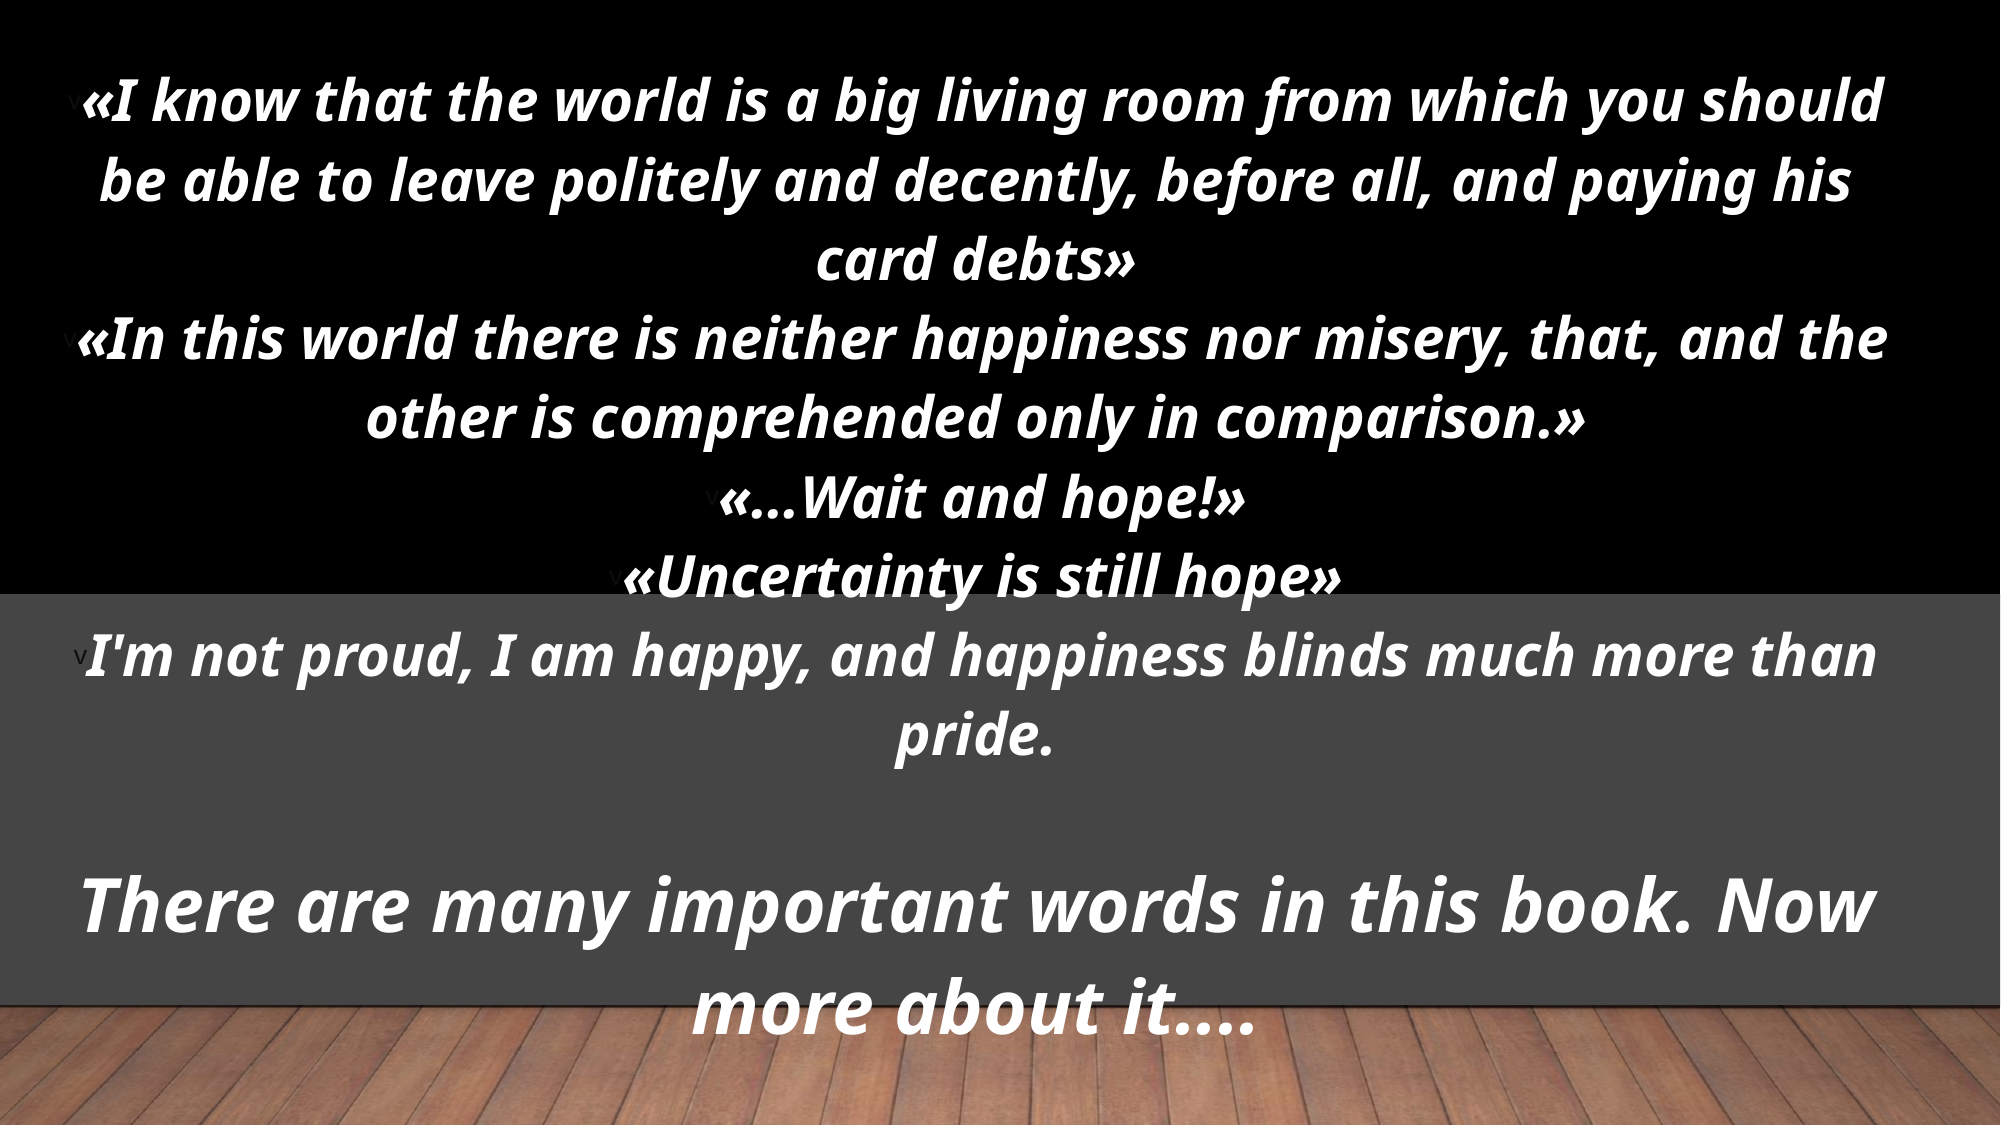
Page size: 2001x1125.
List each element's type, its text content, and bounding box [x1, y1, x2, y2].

text_box «I know that the world is a big living room from which you should be able to leave politely and decently, before all, and paying his card debts» «In this world there is neither happiness nor misery, that, and the other is comprehended only in comparison.» «…Wait and hope!» «Uncertainty is still hope» I'm not proud, I am happy, and happiness blinds much more than pride. There are many important words in this book. Now more about it.... [41, 52, 1912, 1065]
